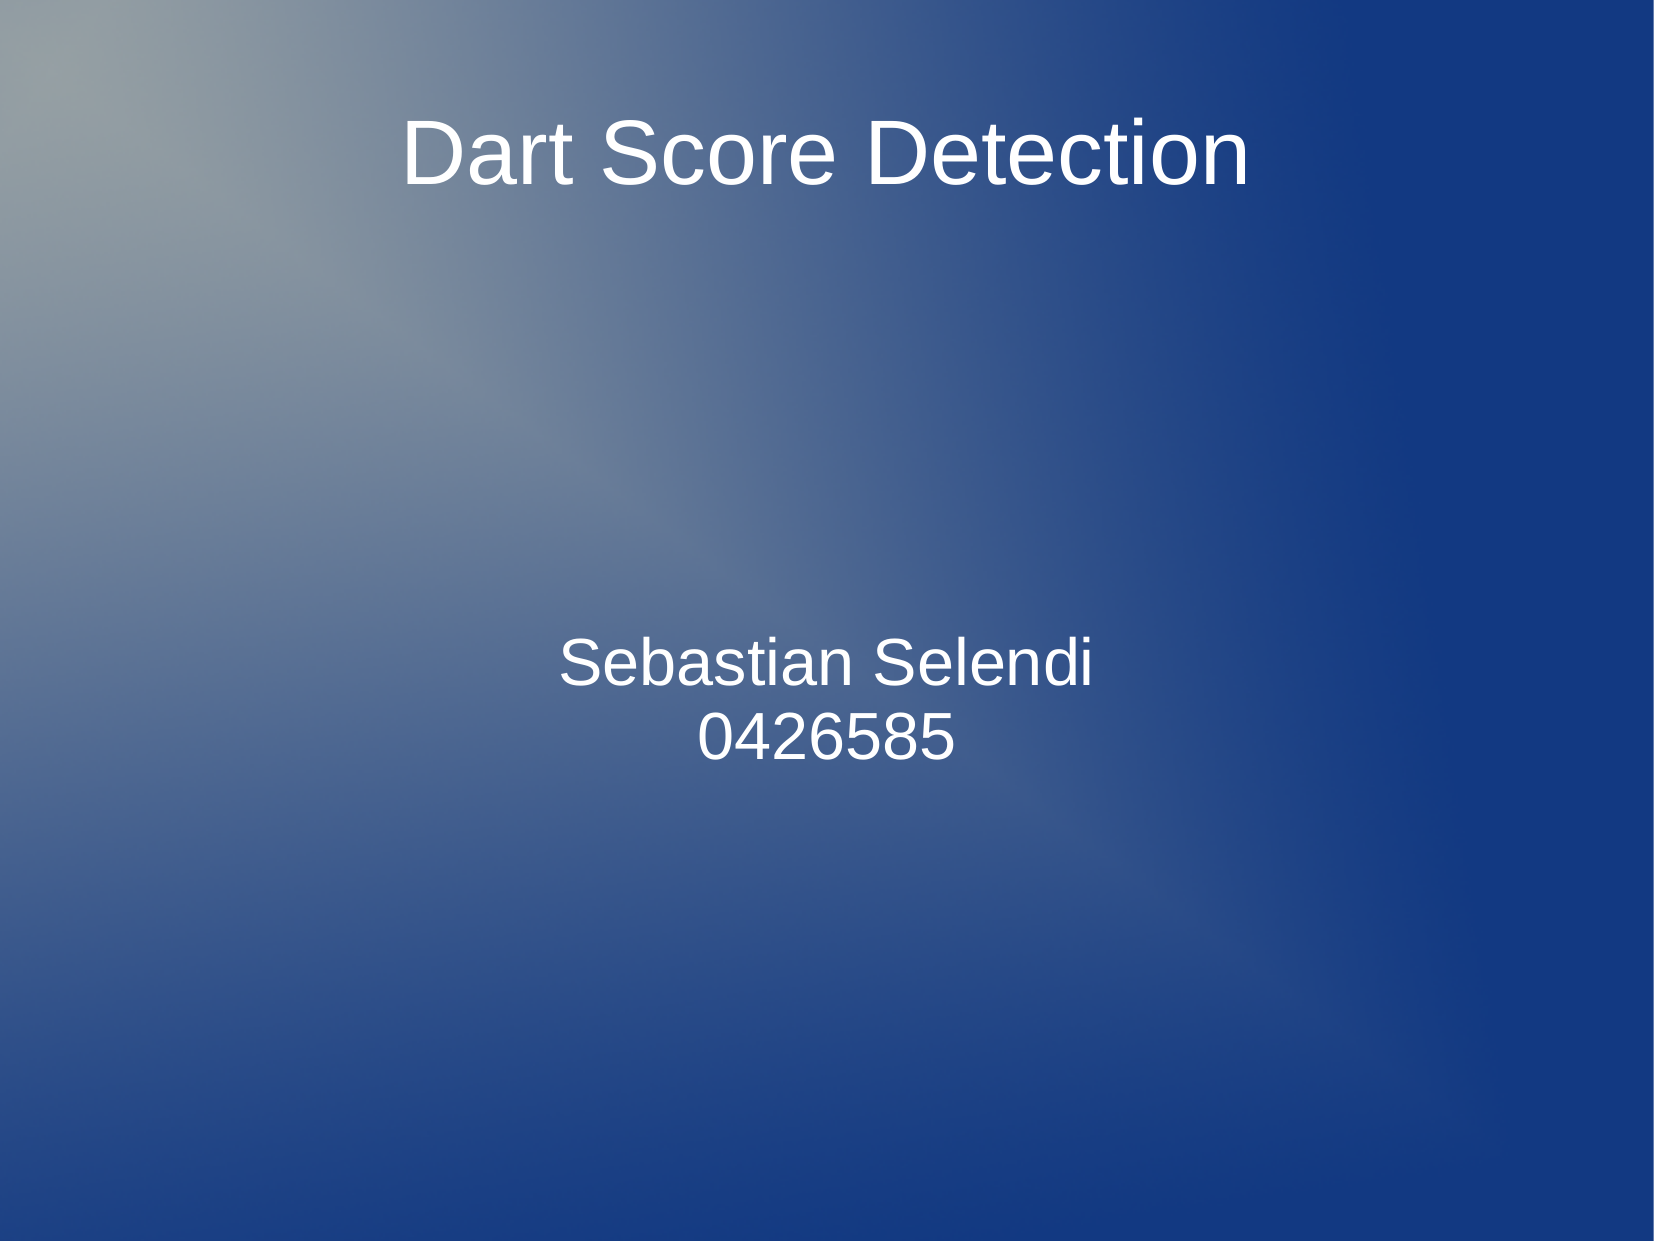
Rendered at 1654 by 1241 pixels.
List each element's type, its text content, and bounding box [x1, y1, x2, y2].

picture [0, 0, 1654, 1241]
subtitle Sebastian Selendi 0426585 [82, 297, 1571, 1102]
title Dart Score Detection [82, 49, 1571, 257]
